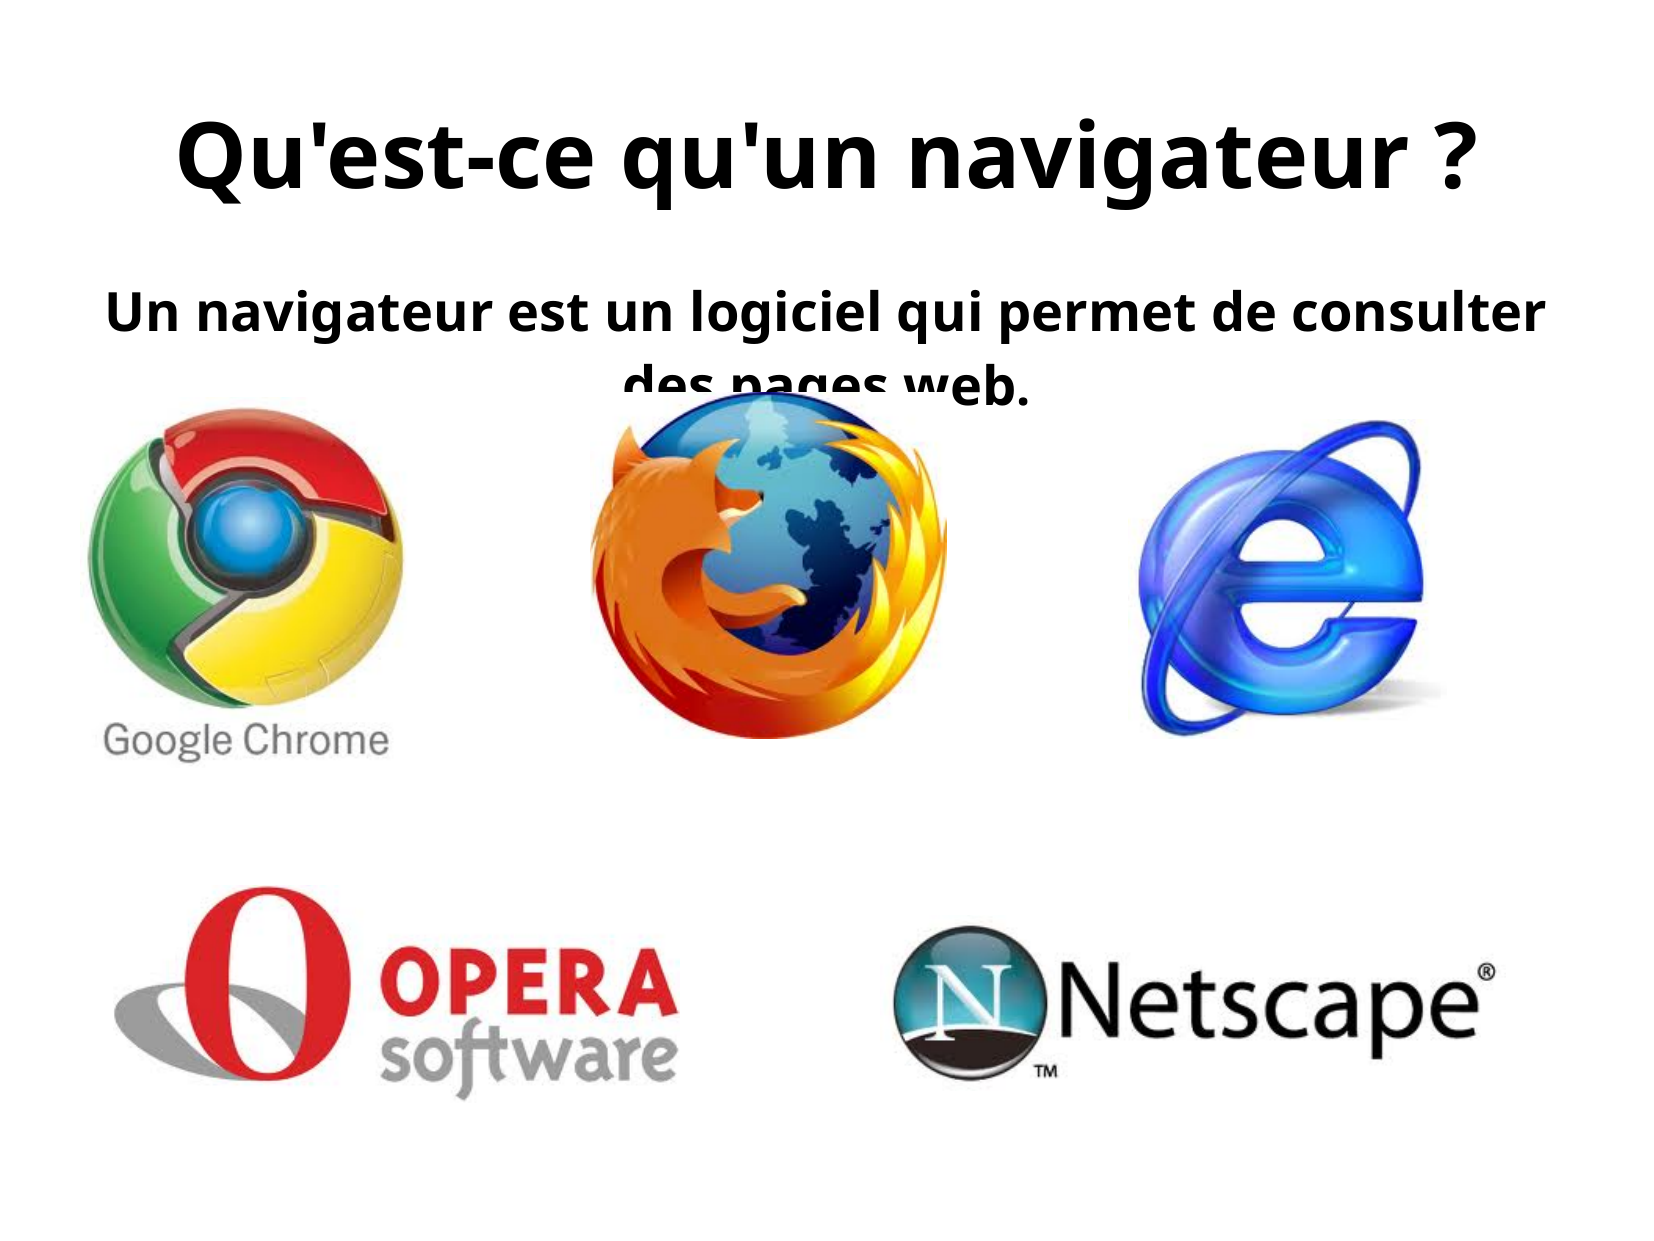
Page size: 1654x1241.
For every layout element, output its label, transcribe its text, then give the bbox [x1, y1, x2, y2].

picture [880, 915, 1506, 1091]
title Qu'est-ce qu'un navigateur ? [82, 56, 1571, 250]
text_box Un navigateur est un logiciel qui permet de consulter des pages web. [59, 265, 1595, 404]
picture [1128, 419, 1447, 739]
picture [590, 392, 947, 739]
picture [80, 397, 414, 768]
picture [113, 885, 680, 1103]
